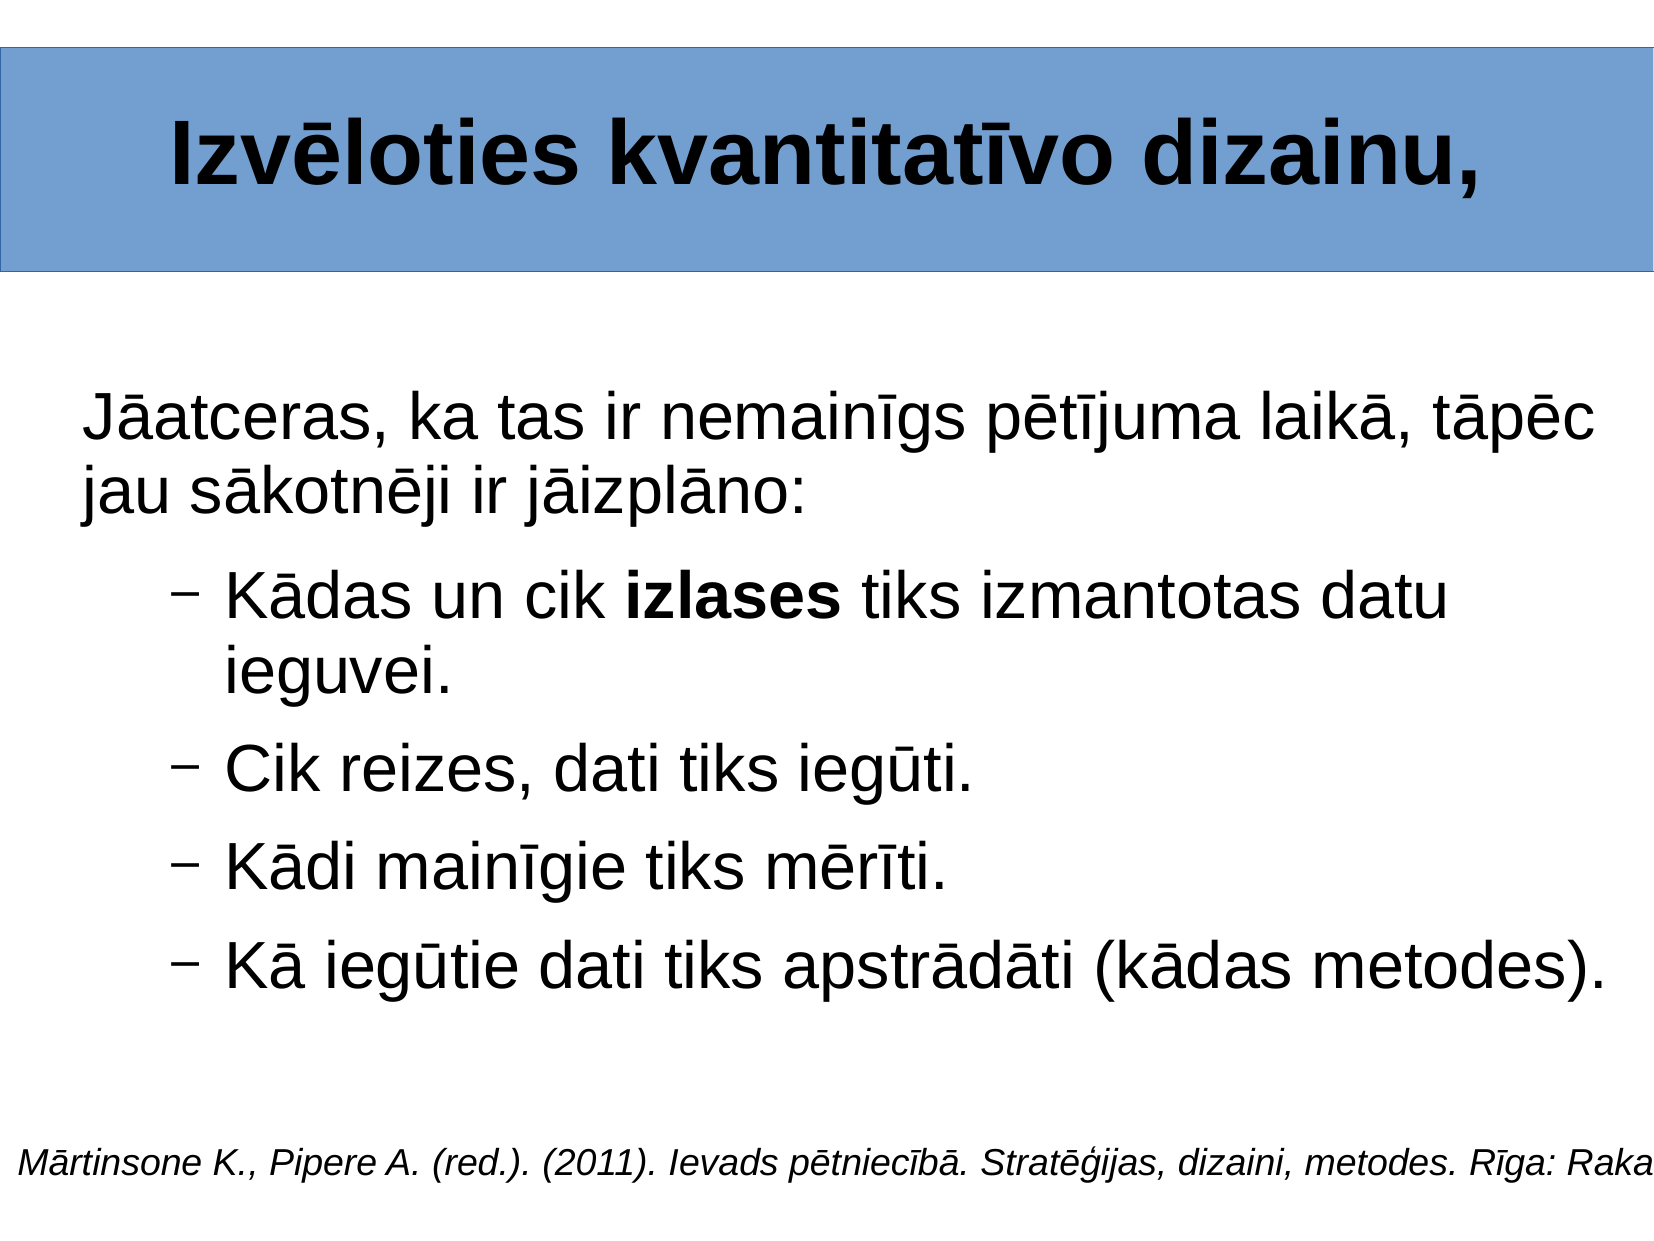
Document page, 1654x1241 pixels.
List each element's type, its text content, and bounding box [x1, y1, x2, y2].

title Izvēloties kvantitatīvo dizainu, [82, 49, 1571, 257]
text_box [0, 47, 1654, 272]
text_box Mārtinsone K., Pipere A. (red.). (2011). Ievads pētniecībā. Stratēģijas, dizaini, metodes. Rīga: Raka [2, 1133, 1654, 1191]
list Jāatceras, ka tas ir nemainīgs pētījuma laikā, tāpēc jau sākotnēji ir jāizplāno: Kādas un cik izlases tiks izmantotas datu ieguvei. Cik reizes, dati tiks iegūti. Kādi mainīgie tiks mērīti. Kā iegūtie dati tiks apstrādāti (kādas metodes). [82, 378, 1619, 1099]
